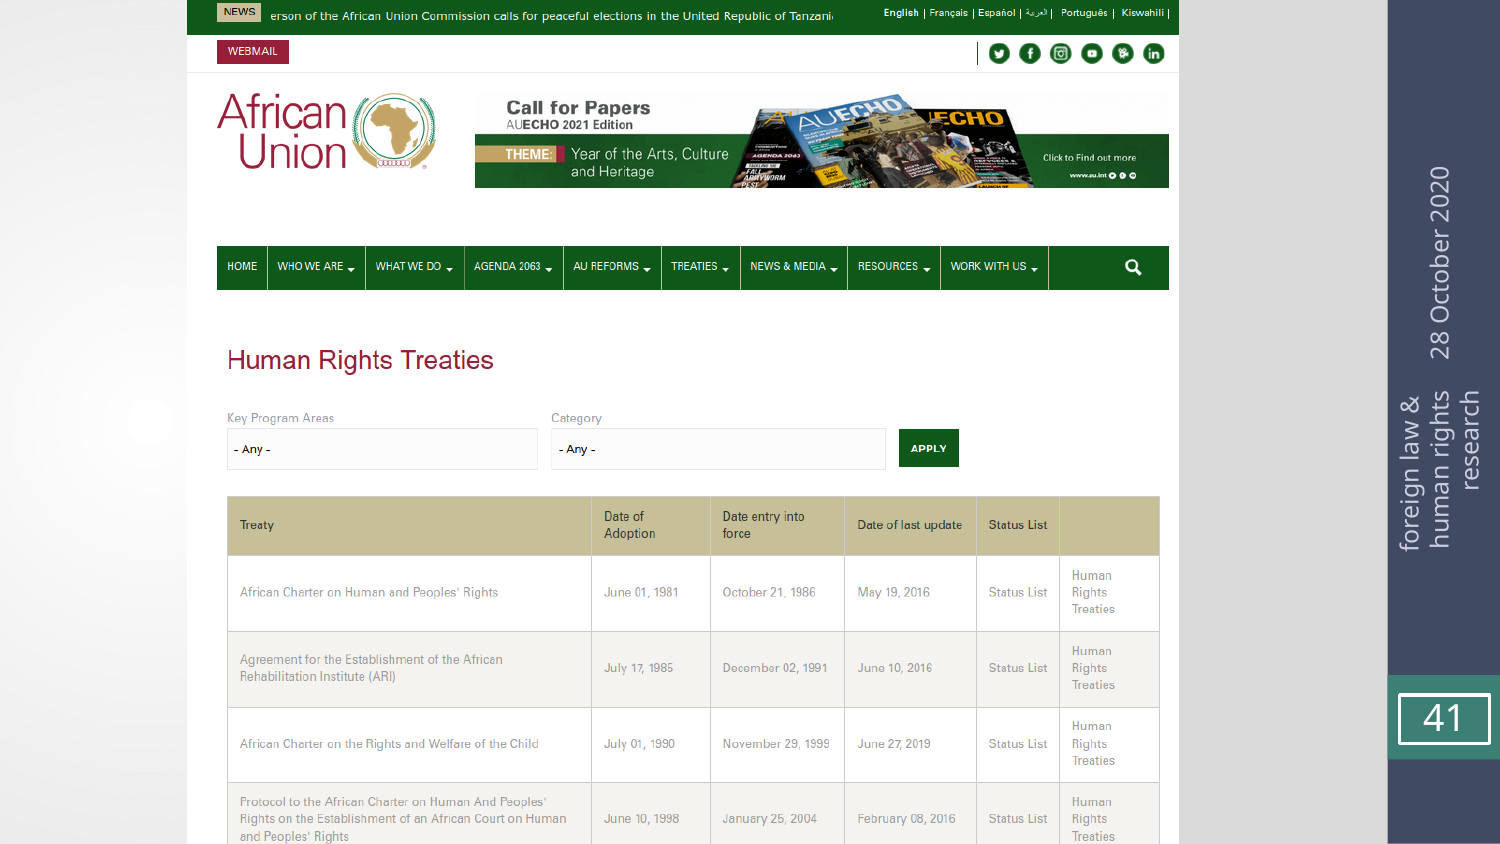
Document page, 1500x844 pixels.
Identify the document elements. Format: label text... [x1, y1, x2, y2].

footer foreign law & human rights research [1408, 375, 1469, 667]
slide_number <number> [1399, 695, 1490, 744]
picture [187, 0, 1179, 844]
slide_number 28 October 2020 [1408, 75, 1469, 375]
